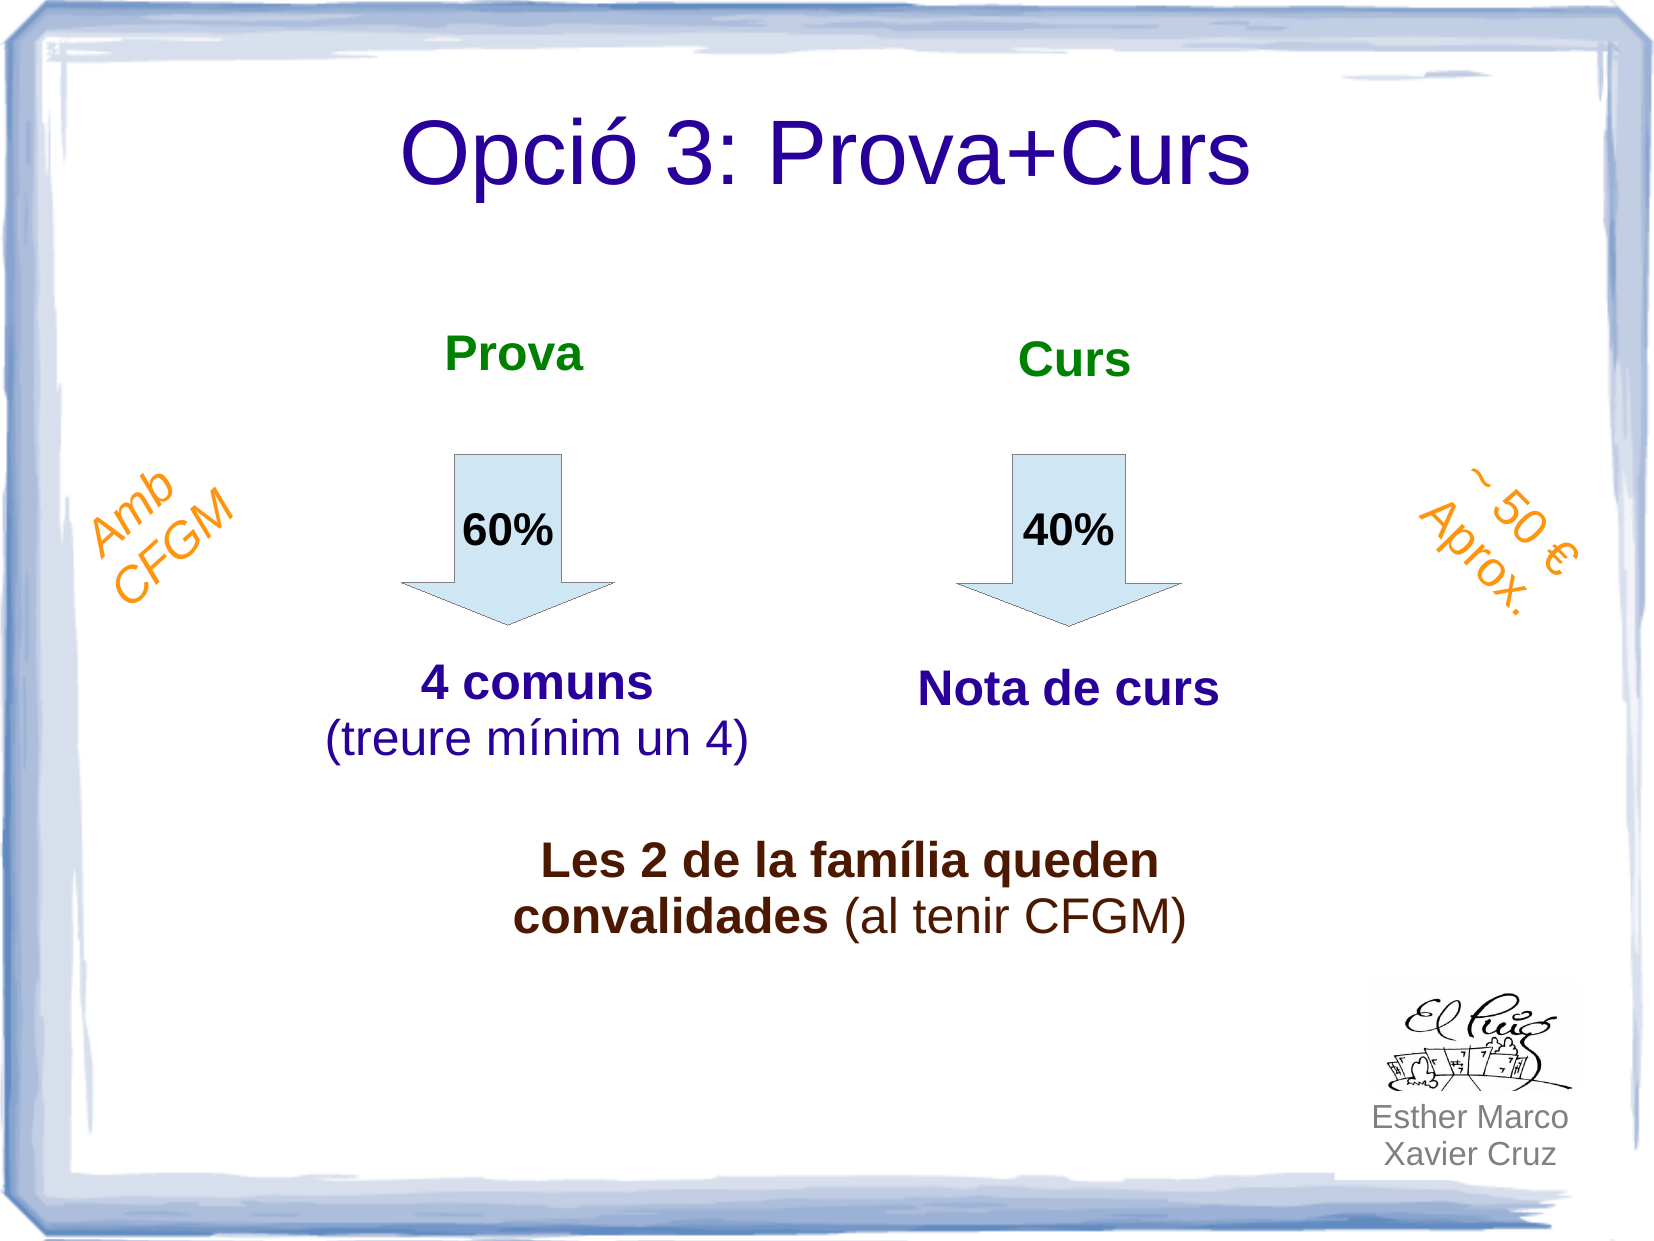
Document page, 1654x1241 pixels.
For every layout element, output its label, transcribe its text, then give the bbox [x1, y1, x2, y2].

picture [0, 0, 1654, 1241]
text_box Curs [915, 330, 1235, 455]
text_box 4 comuns (treure mínim un 4) [307, 654, 768, 767]
text_box ~ 50 € Aprox. [1295, 329, 1654, 745]
text_box Amb CFGM [0, 330, 364, 735]
text_box Les 2 de la família queden convalidades (al tenir CFGM) [413, 832, 1288, 945]
text_box Prova [389, 325, 638, 382]
text_box Nota de curs [779, 660, 1359, 733]
title Opció 3: Prova+Curs [82, 49, 1571, 257]
text_box 40% [956, 455, 1182, 627]
text_box 60% [401, 454, 615, 626]
